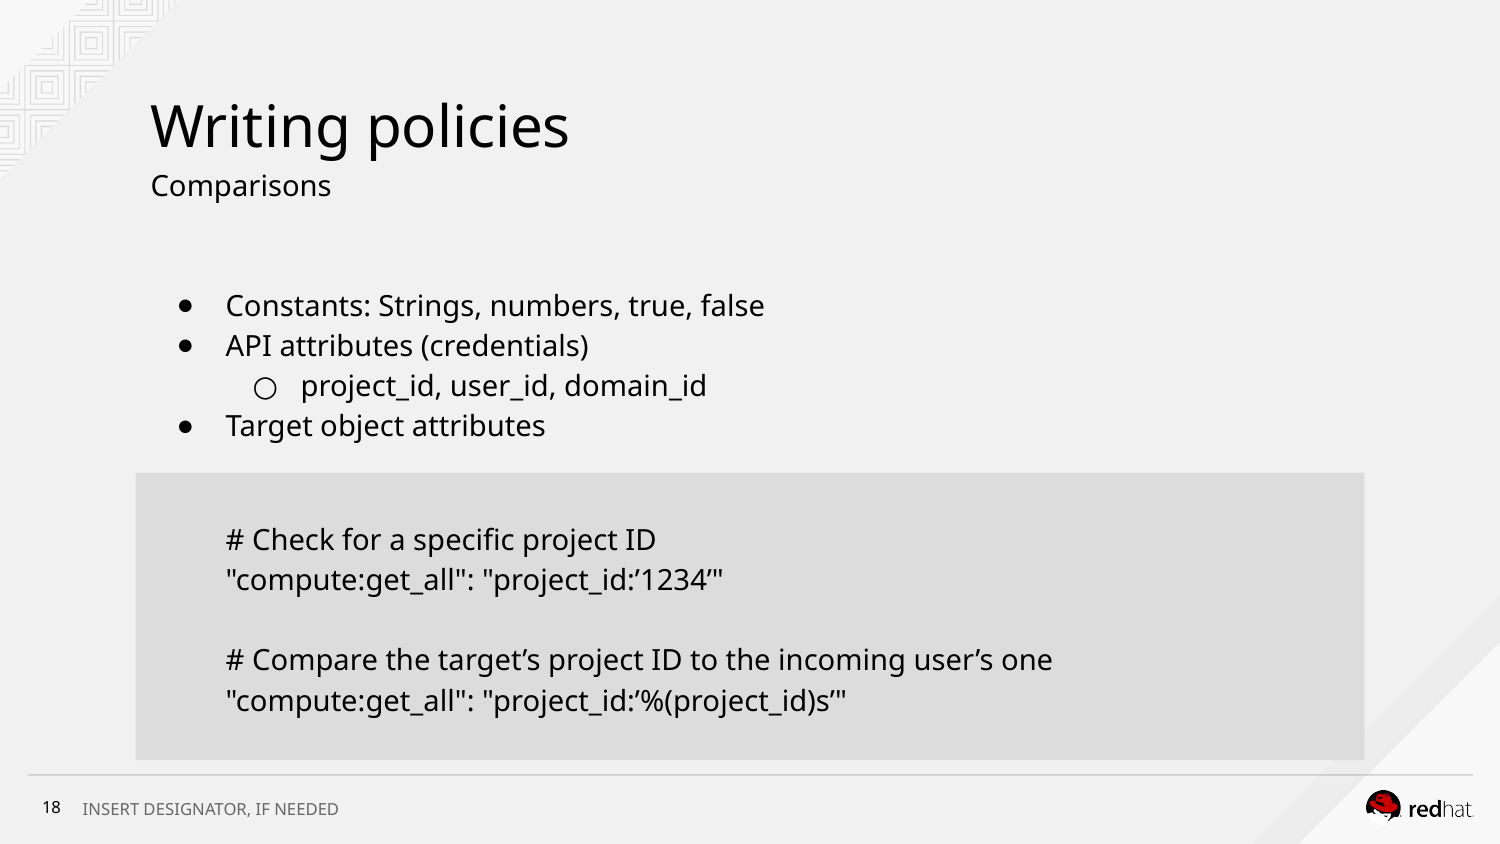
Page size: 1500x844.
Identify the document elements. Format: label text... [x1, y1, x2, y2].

slide_number 1 [16, 776, 77, 842]
text_box # Check for a specific project ID "compute:get_all": "project_id:’1234’" # Compare the target’s project ID to the incoming user’s one "compute:get_all": "project_id:’%(project_id)s’" [135, 472, 1365, 761]
picture [0, 0, 1500, 844]
list Constants: Strings, numbers, true, false API attributes (credentials) project_id, user_id, domain_id Target object attributes [135, 266, 1365, 472]
subtitle Comparisons [135, 152, 1365, 261]
title Writing policies [135, 0, 1365, 152]
